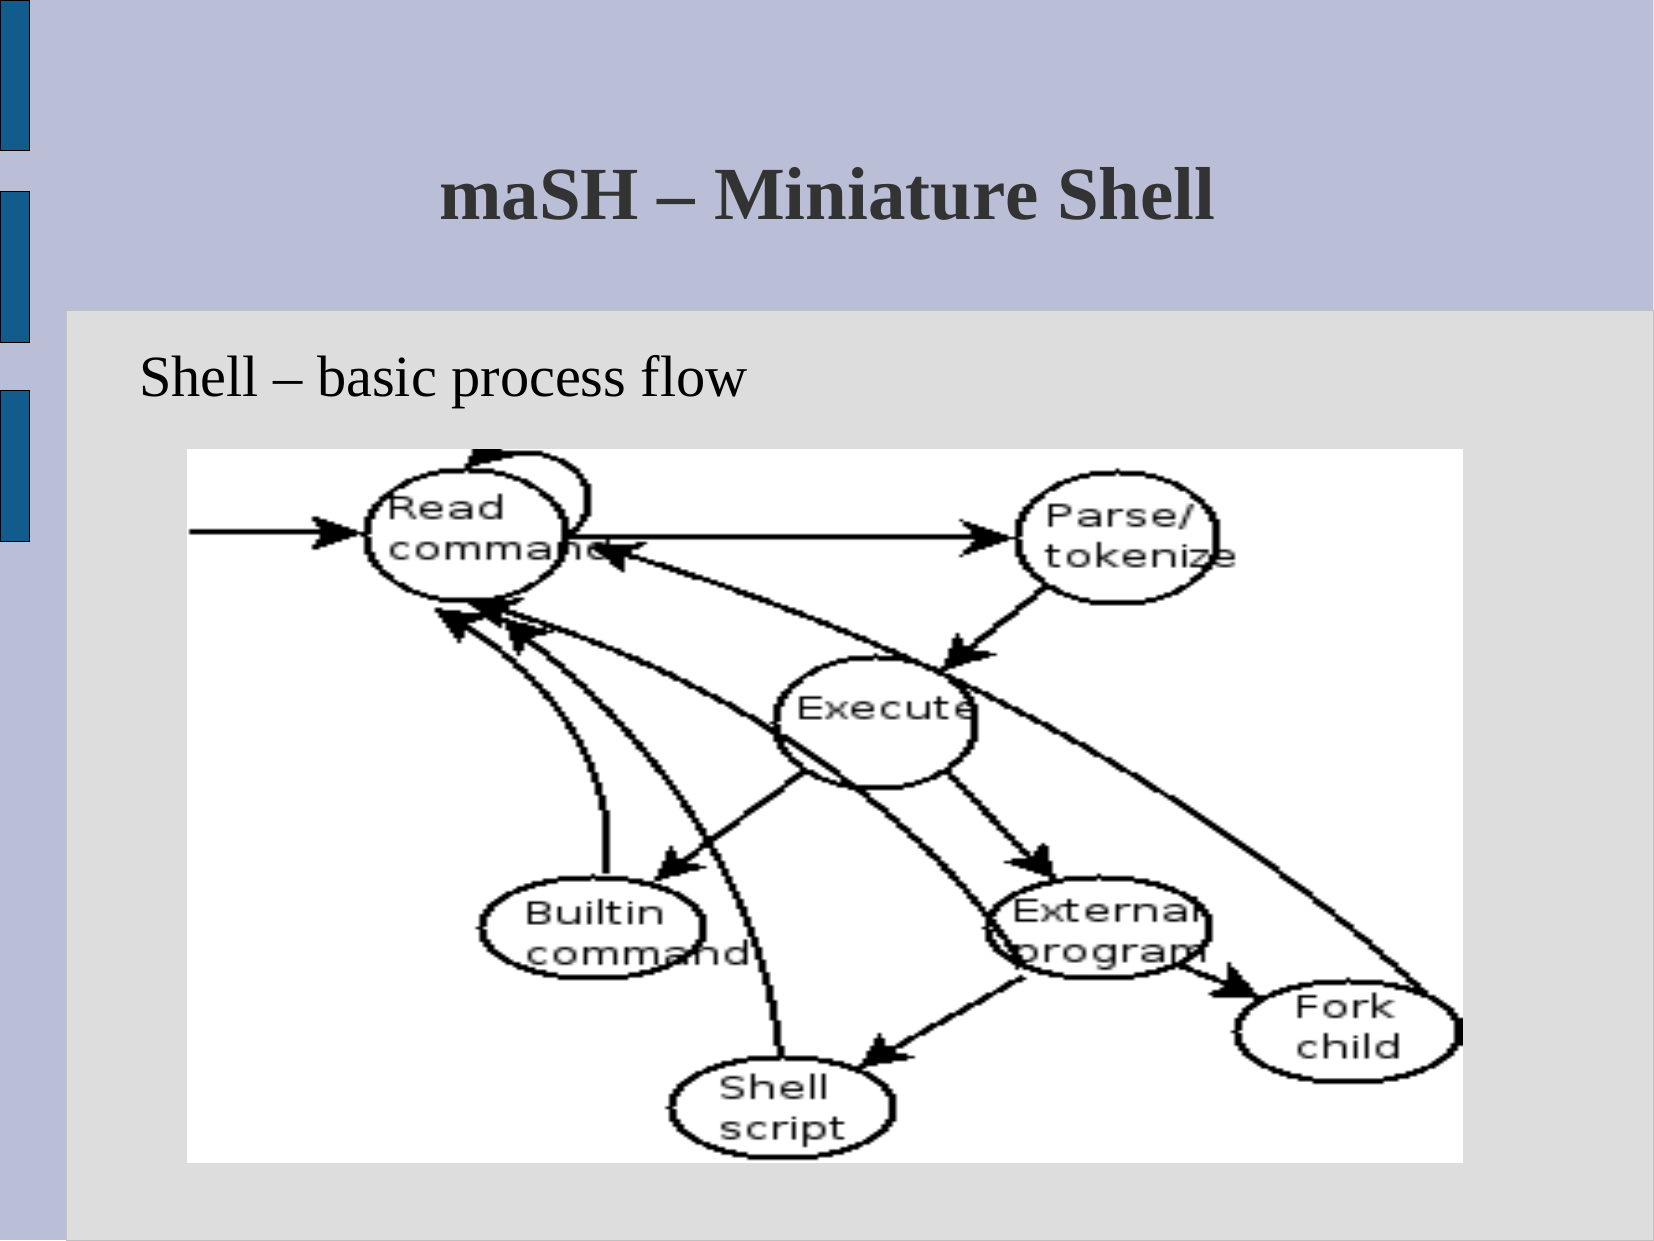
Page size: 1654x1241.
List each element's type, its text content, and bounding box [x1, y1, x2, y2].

picture [187, 449, 1463, 1163]
title maSH – Miniature Shell [121, 98, 1534, 291]
list Shell – basic process flow [121, 344, 1534, 1112]
